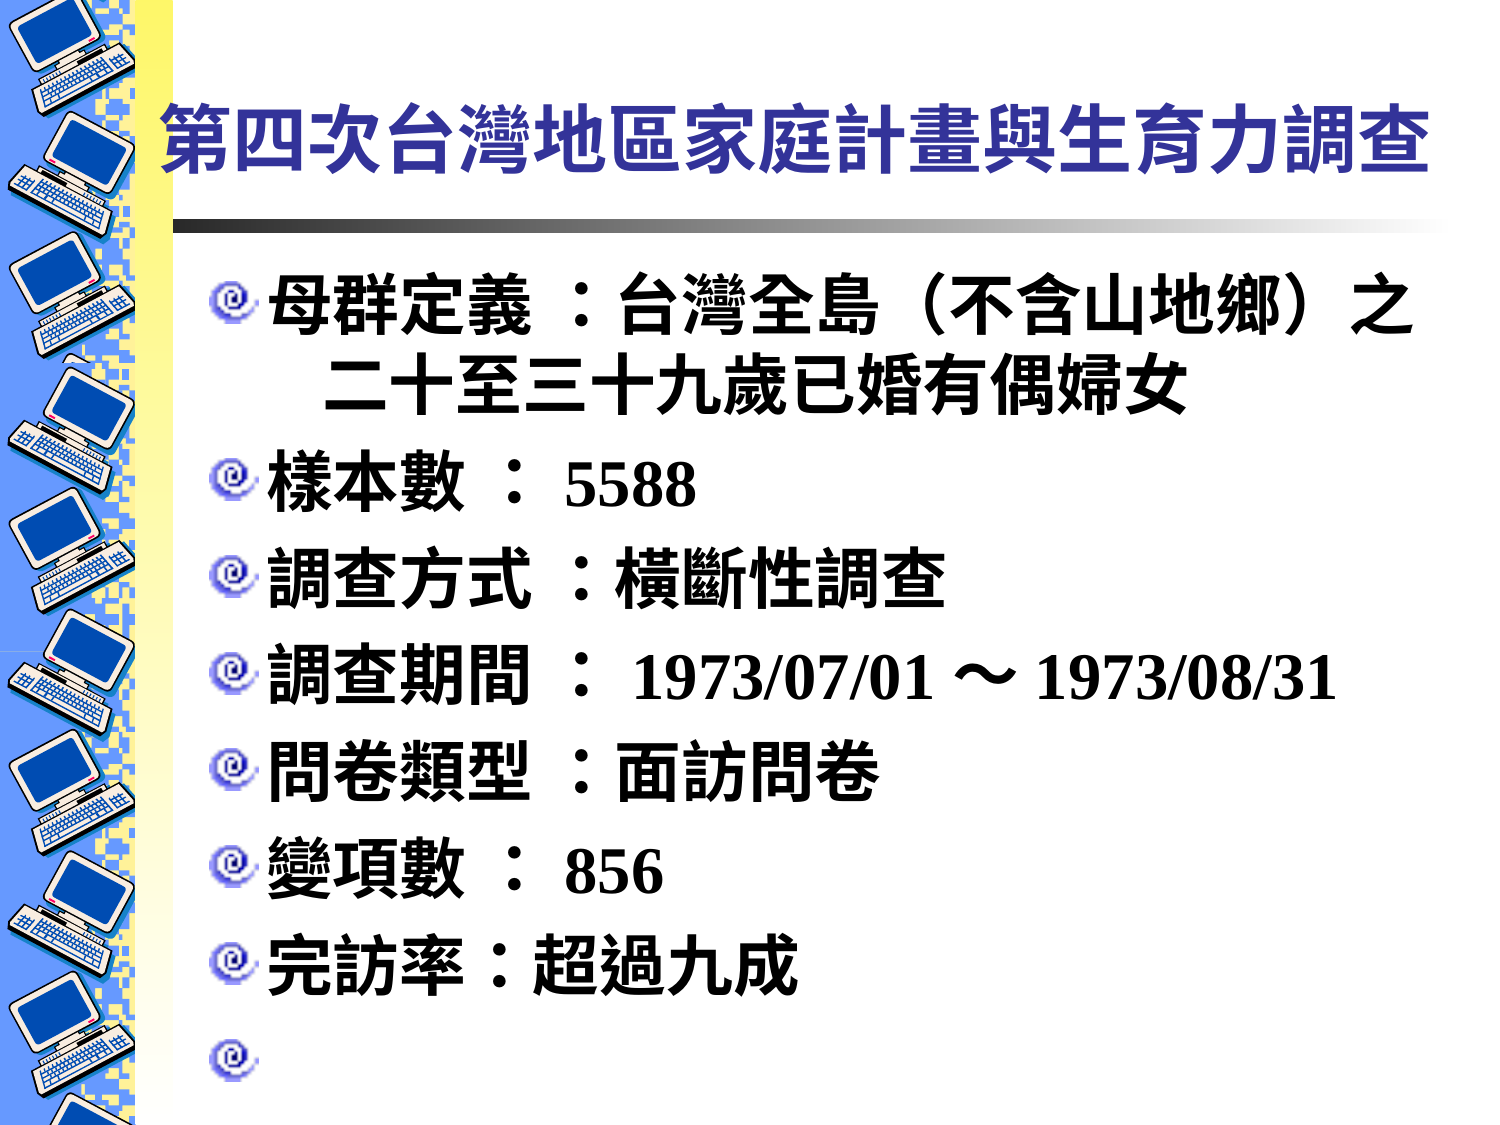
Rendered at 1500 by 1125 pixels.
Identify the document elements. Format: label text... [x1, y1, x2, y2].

list 母群定義 ：台灣全島（不含山地鄉）之二十至三十九歲已婚有偶婦女 樣本數 ：5588 調查方式 ：橫斷性調查 調查期間 ：1973/07/01～1973/08/31 問卷類型 ：面訪問卷 變項數 ：856 完訪率：超過九成 [194, 255, 1470, 1066]
title 第四次台灣地區家庭計畫與生育力調查 [135, 66, 1474, 193]
